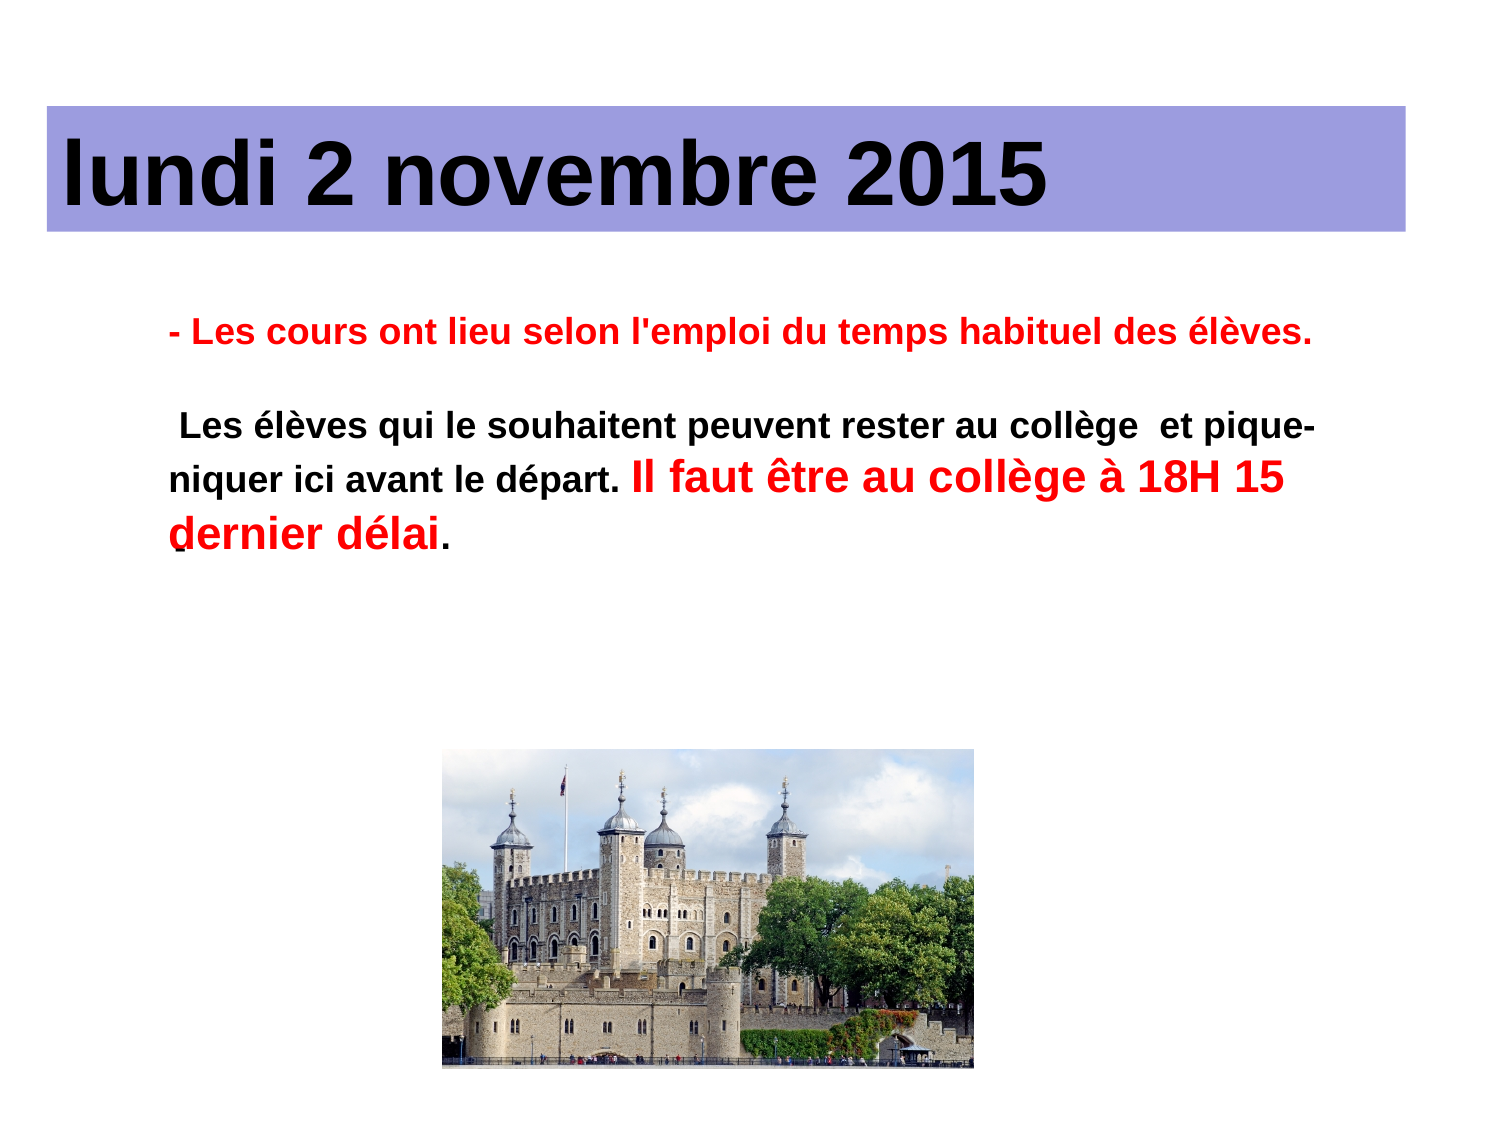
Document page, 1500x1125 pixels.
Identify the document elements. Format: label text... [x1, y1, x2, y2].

picture [442, 749, 974, 1069]
text_box lundi 2 novembre 2015 [46, 106, 1406, 232]
text_box - Les cours ont lieu selon l'emploi du temps habituel des élèves. Les élèves qui le souhaitent peuvent rester au collège et pique-niquer ici avant le départ. Il faut être au collège à 18H 15 dernier délai. [153, 299, 1430, 755]
text_box - [159, 515, 1294, 576]
